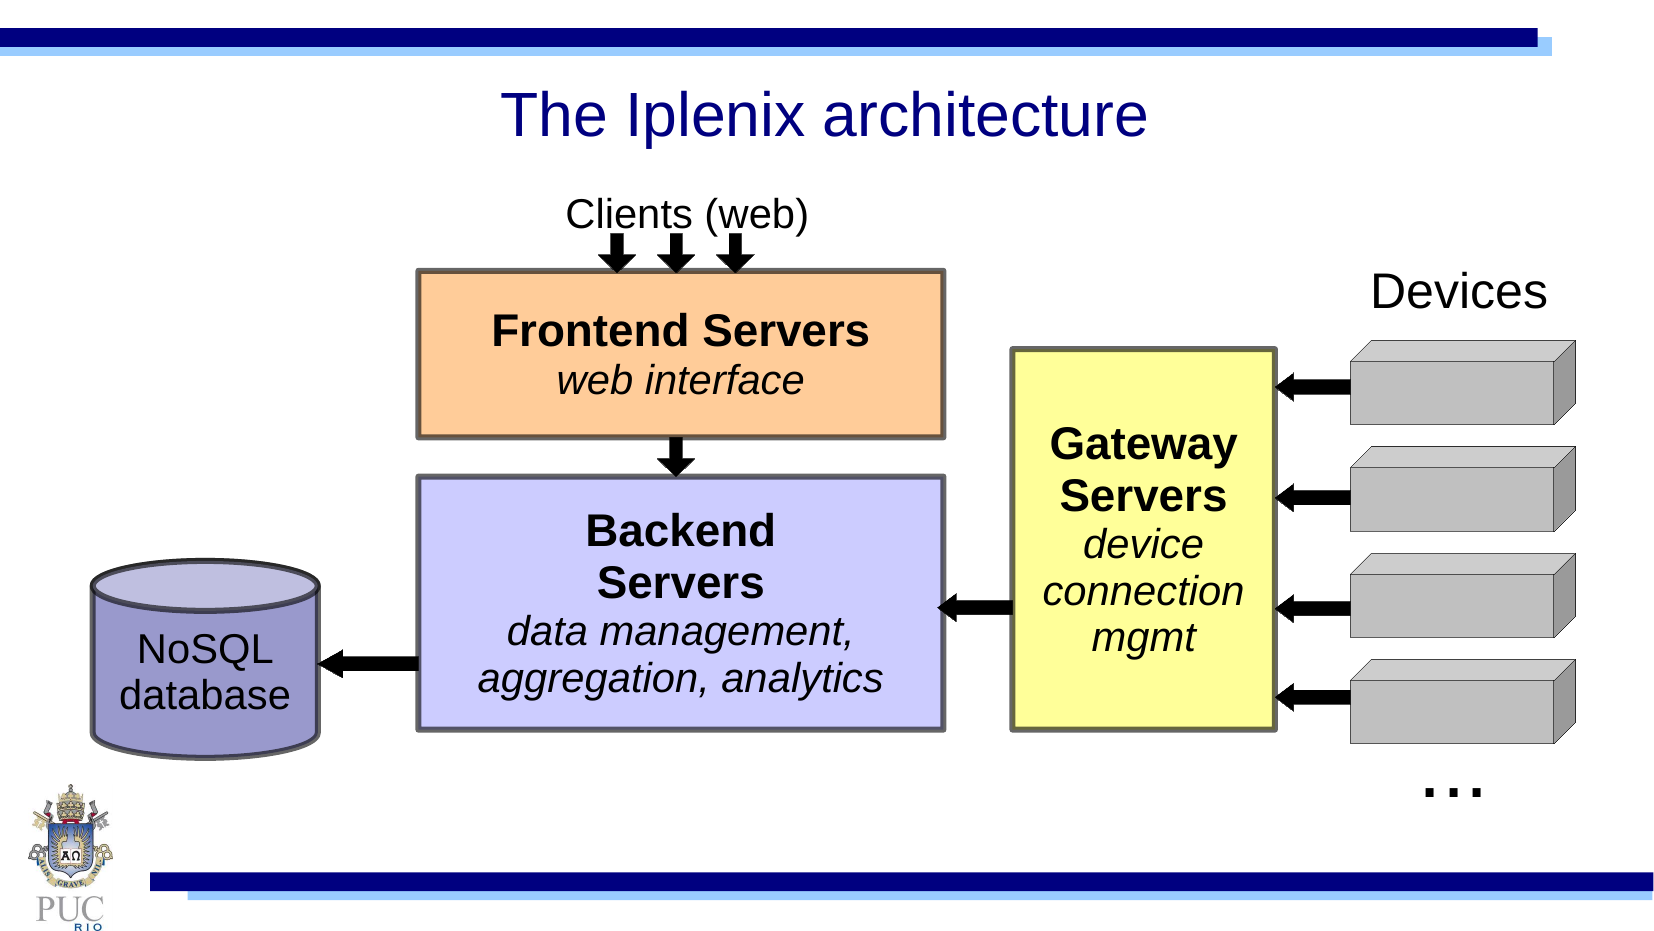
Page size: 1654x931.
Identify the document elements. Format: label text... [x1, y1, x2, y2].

text_box [937, 593, 1013, 622]
text_box Frontend Servers web interface [418, 270, 944, 438]
text_box [657, 437, 695, 477]
title The Iplenix architecture [37, 37, 1613, 193]
text_box [1275, 553, 1576, 638]
text_box Devices [1355, 256, 1564, 327]
text_box NoSQL database [92, 588, 318, 758]
text_box [1275, 340, 1576, 425]
text_box [1275, 659, 1576, 744]
text_box [716, 233, 755, 273]
text_box [657, 233, 695, 273]
text_box Backend Servers data management, aggregation, analytics [418, 476, 944, 730]
text_box [317, 649, 419, 678]
picture [28, 784, 113, 931]
text_box [1275, 446, 1576, 532]
text_box ... [1404, 714, 1558, 823]
text_box Gateway Servers device connection mgmt [1012, 349, 1275, 730]
text_box Clients (web) [550, 183, 851, 245]
text_box [598, 233, 636, 273]
